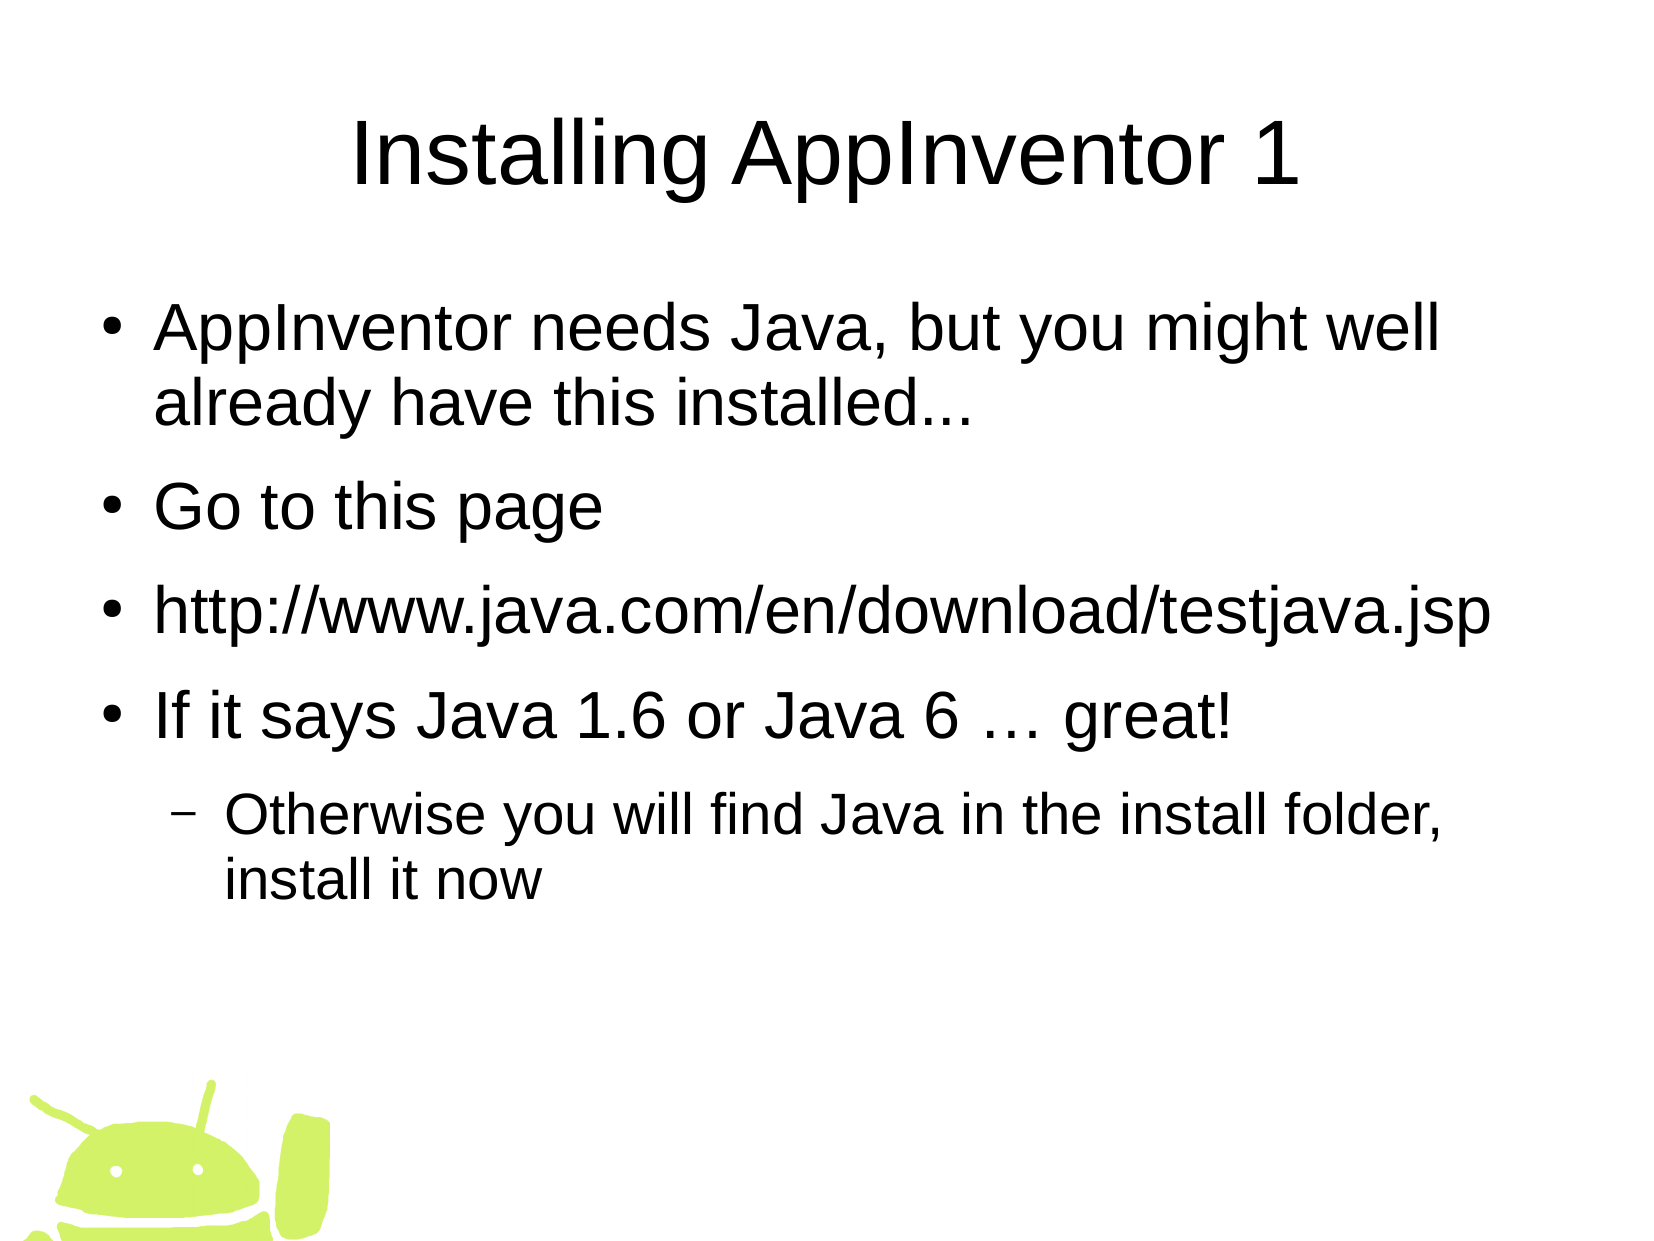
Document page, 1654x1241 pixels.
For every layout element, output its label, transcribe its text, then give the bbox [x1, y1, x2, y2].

picture [0, 1066, 330, 1241]
list AppInventor needs Java, but you might well already have this installed... Go to this page http://www.java.com/en/download/testjava.jsp If it says Java 1.6 or Java 6 … great! Otherwise you will find Java in the install folder, install it now [82, 290, 1538, 1010]
title Installing AppInventor 1 [82, 49, 1571, 257]
